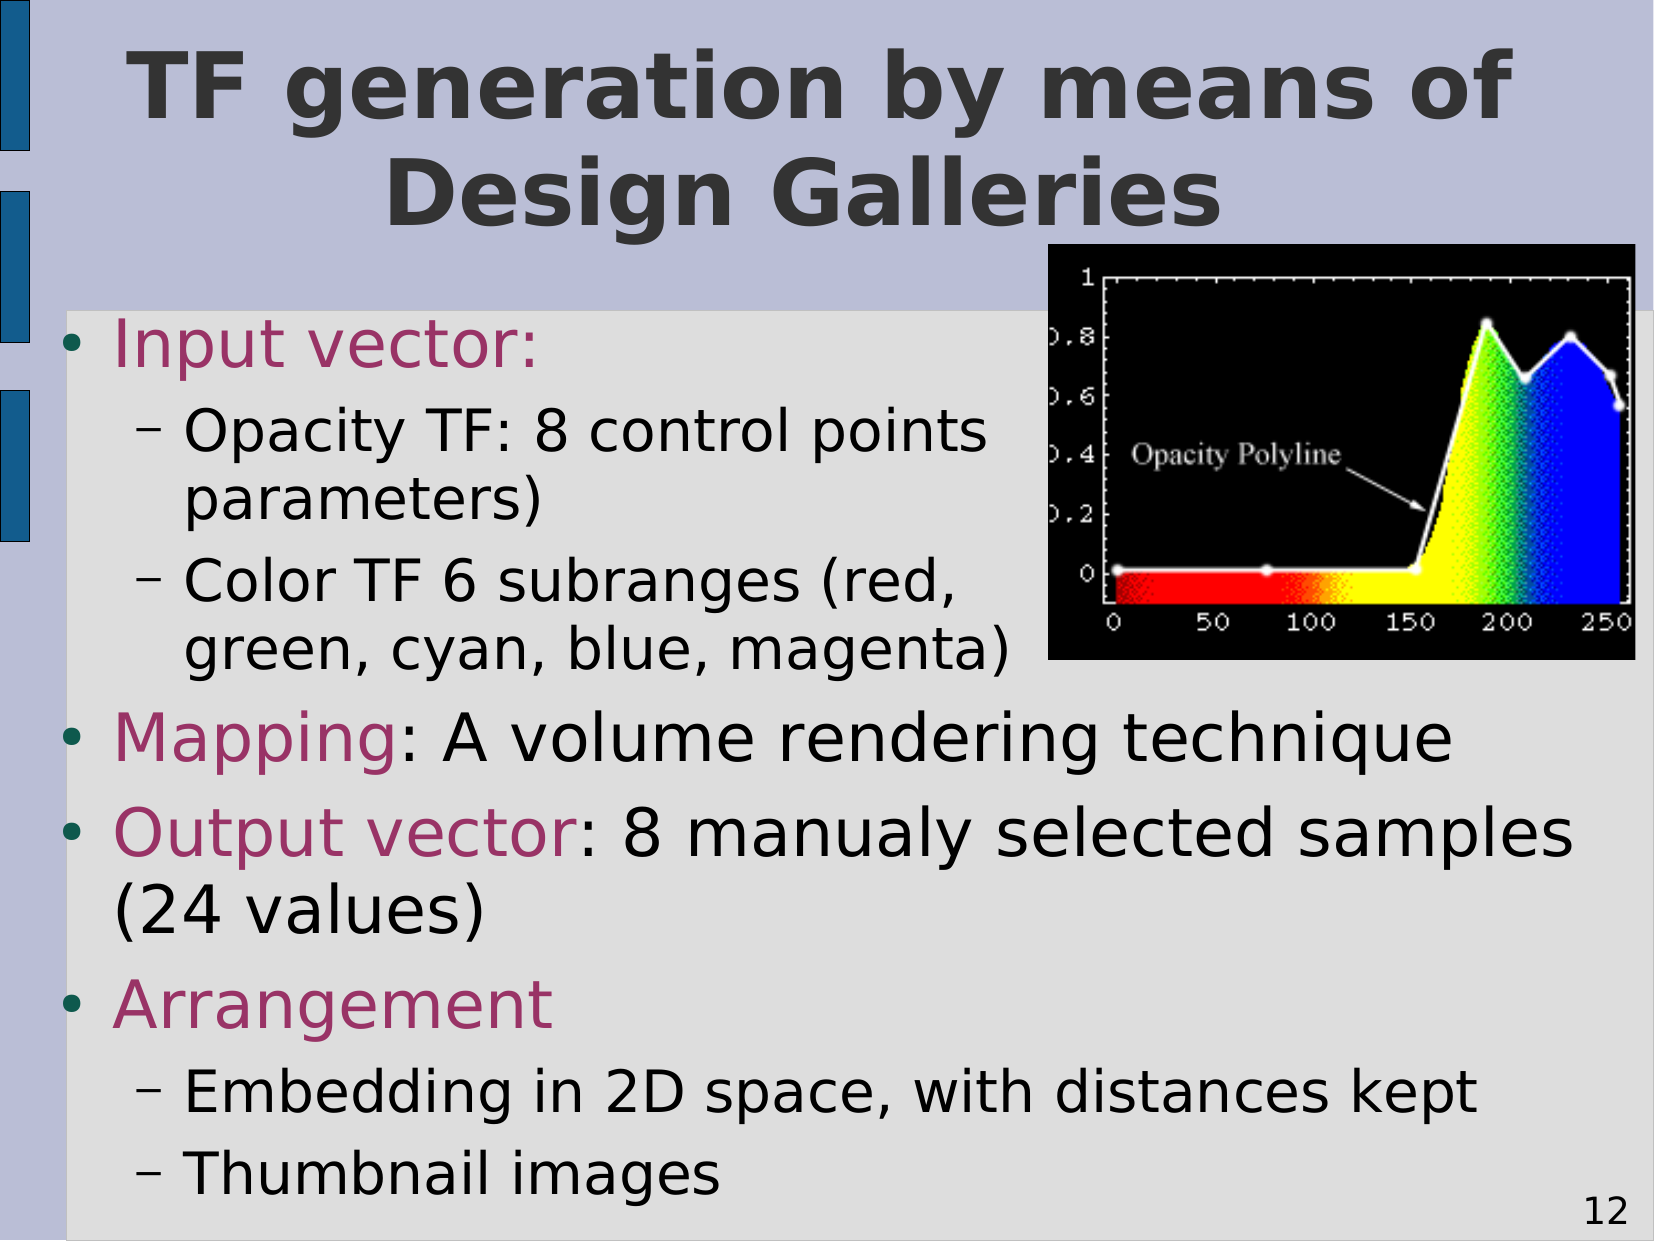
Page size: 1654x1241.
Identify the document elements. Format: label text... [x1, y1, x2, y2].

title TF generation by means of Design Galleries [110, 0, 1530, 256]
list Input vector: Opacity TF: 8 control points (16 parameters) Color TF 6 subranges (red, yellow, green, cyan, blue, magenta) Mapping: A volume rendering technique Output vector: 8 manualy selected samples (24 values) Arrangement Embedding in 2D space, with distances kept Thumbnail images [26, 297, 1614, 1217]
chart [1048, 244, 1636, 660]
